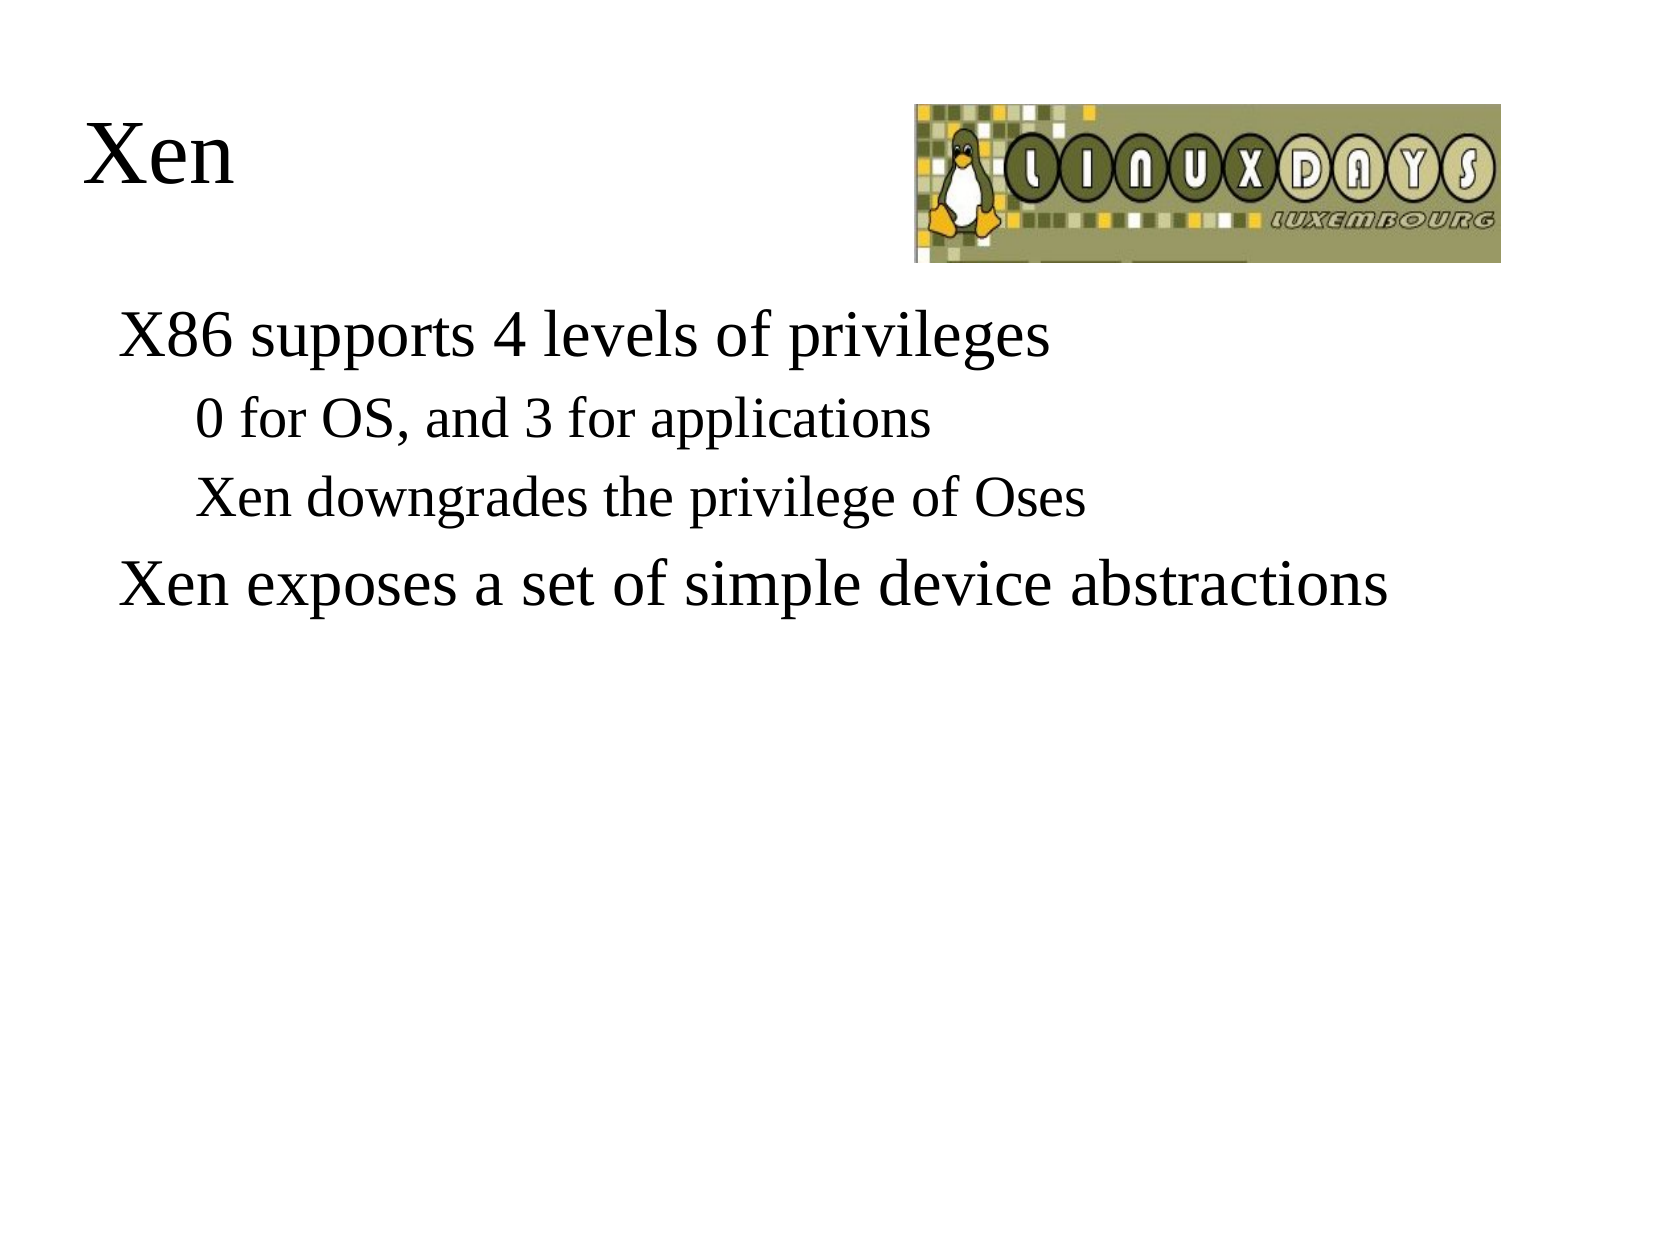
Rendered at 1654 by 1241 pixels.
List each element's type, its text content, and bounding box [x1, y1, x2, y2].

title Xen [82, 57, 1571, 249]
list X86 supports 4 levels of privileges 0 for OS, and 3 for applications Xen downgrades the privilege of Oses Xen exposes a set of simple device abstractions [86, 289, 1626, 1226]
picture [914, 249, 1501, 263]
